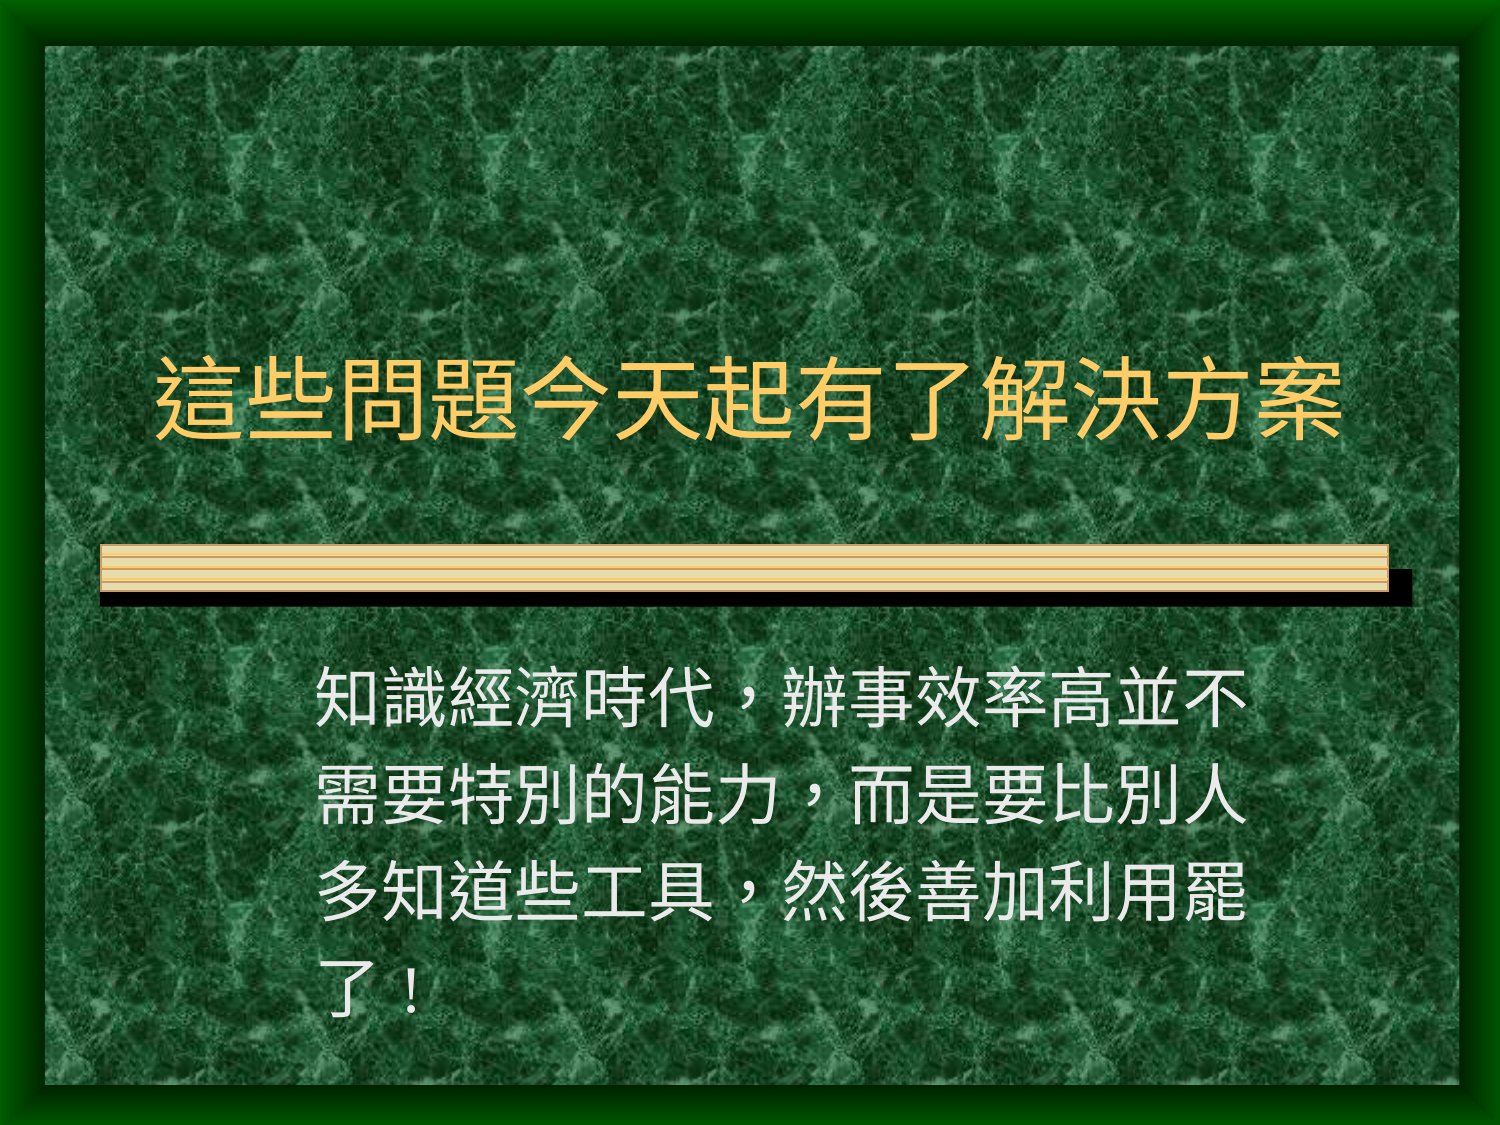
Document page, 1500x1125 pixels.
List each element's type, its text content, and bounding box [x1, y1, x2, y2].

subtitle 知識經濟時代，辦事效率高並不需要特別的能力，而是要比別人多知道些工具，然後善加利用罷了! [225, 637, 1276, 1070]
title 這些問題今天起有了解決方案 [112, 299, 1388, 488]
picture [44, 46, 1460, 1085]
